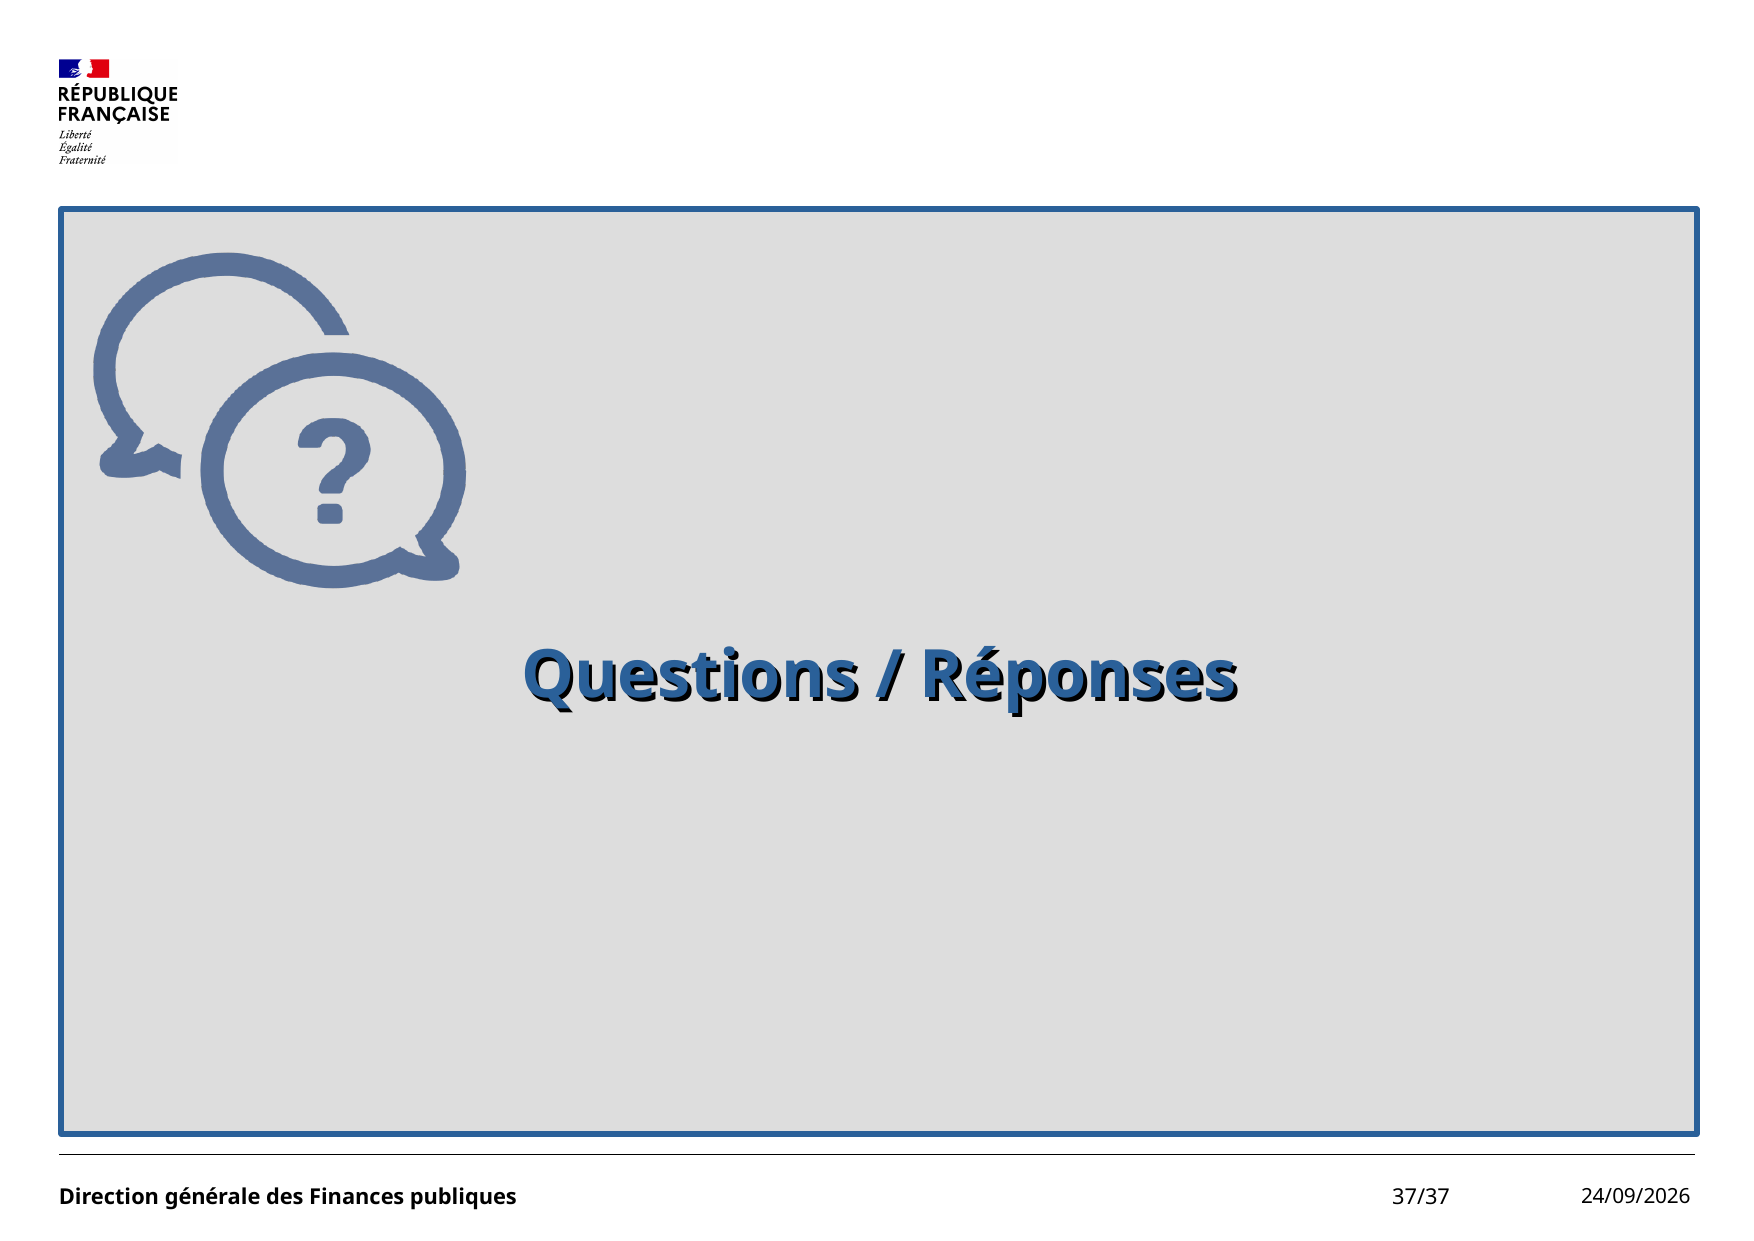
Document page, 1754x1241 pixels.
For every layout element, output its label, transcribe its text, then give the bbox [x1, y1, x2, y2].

picture [79, 220, 480, 621]
text_box Questions / Réponses [61, 209, 1697, 1134]
picture [59, 59, 178, 164]
